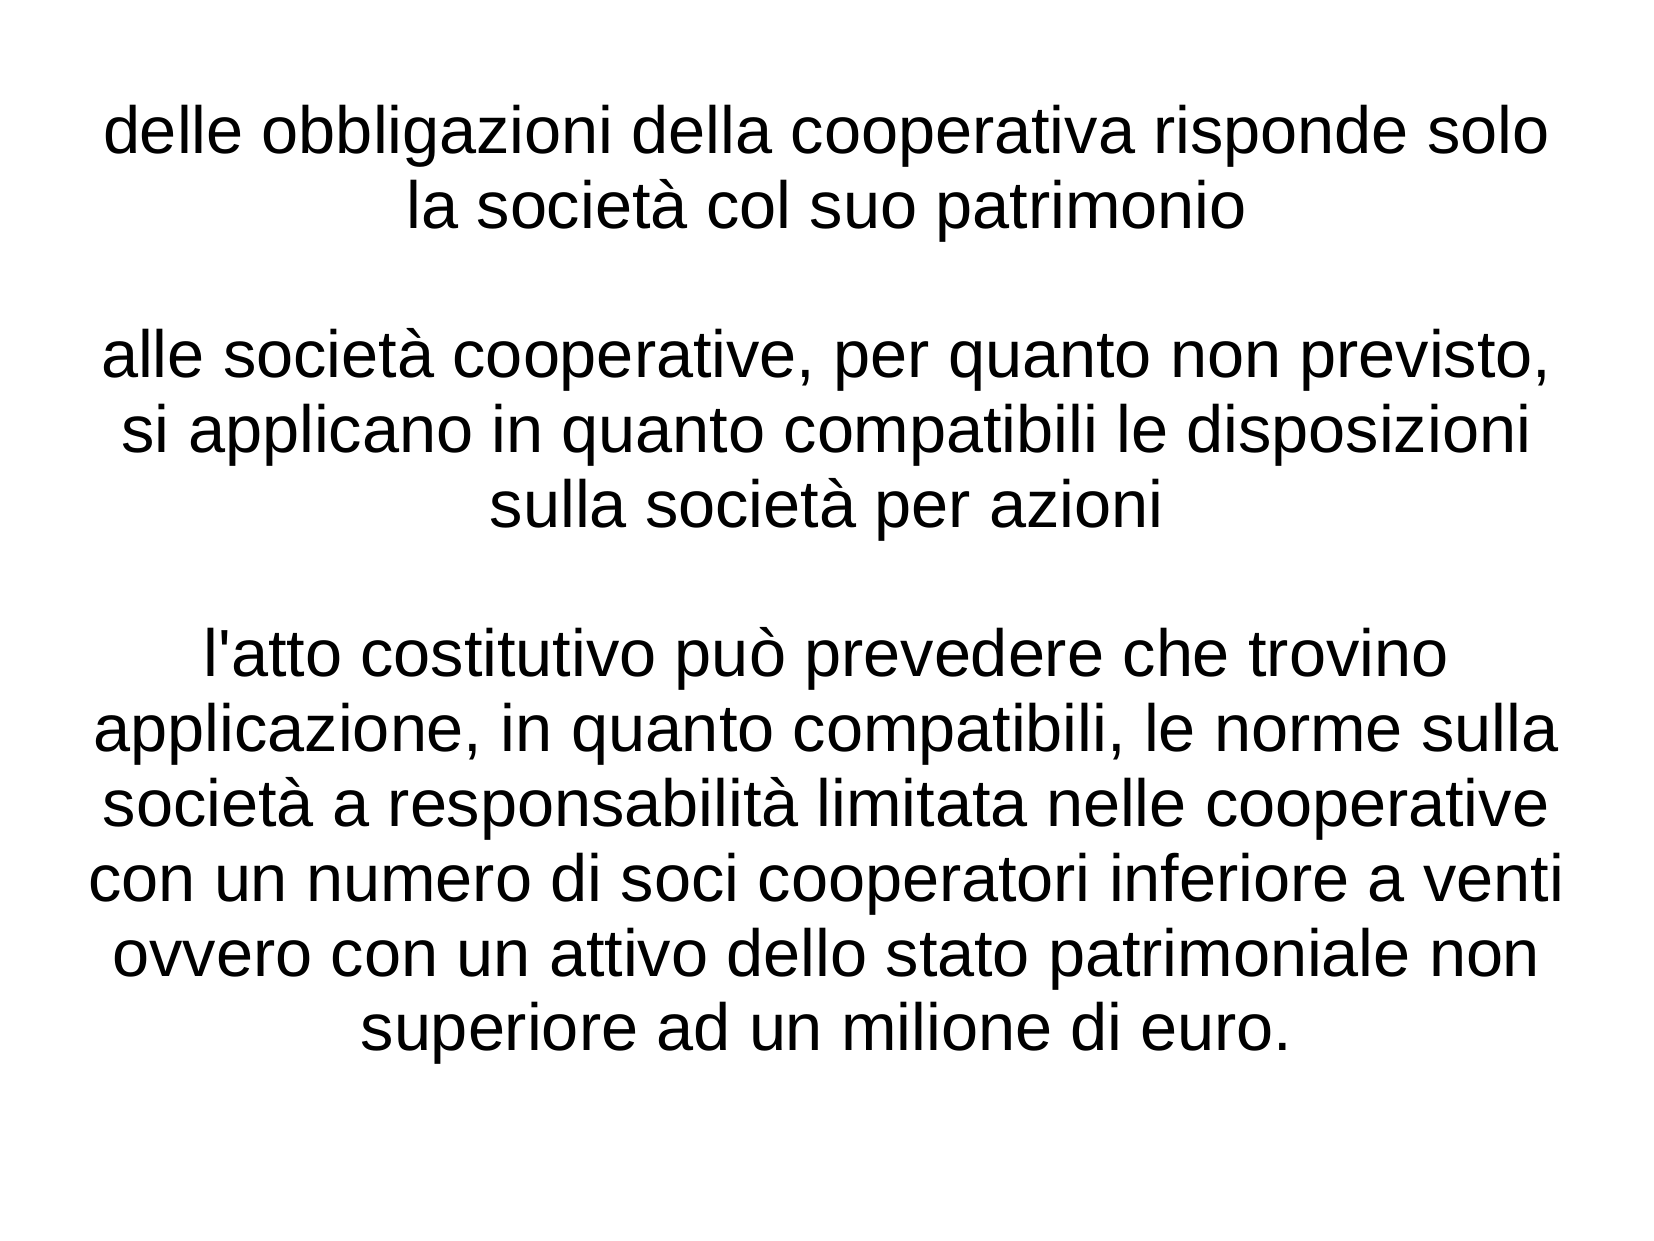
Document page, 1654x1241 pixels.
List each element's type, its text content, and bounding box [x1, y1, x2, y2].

subtitle delle obbligazioni della cooperativa risponde solo la società col suo patrimonio alle società cooperative, per quanto non previsto, si applicano in quanto compatibili le disposizioni sulla società per azioni l'atto costitutivo può prevedere che trovino applicazione, in quanto compatibili, le norme sulla società a responsabilità limitata nelle cooperative con un numero di soci cooperatori inferiore a venti ovvero con un attivo dello stato patrimoniale non superiore ad un milione di euro. [82, 56, 1571, 1102]
